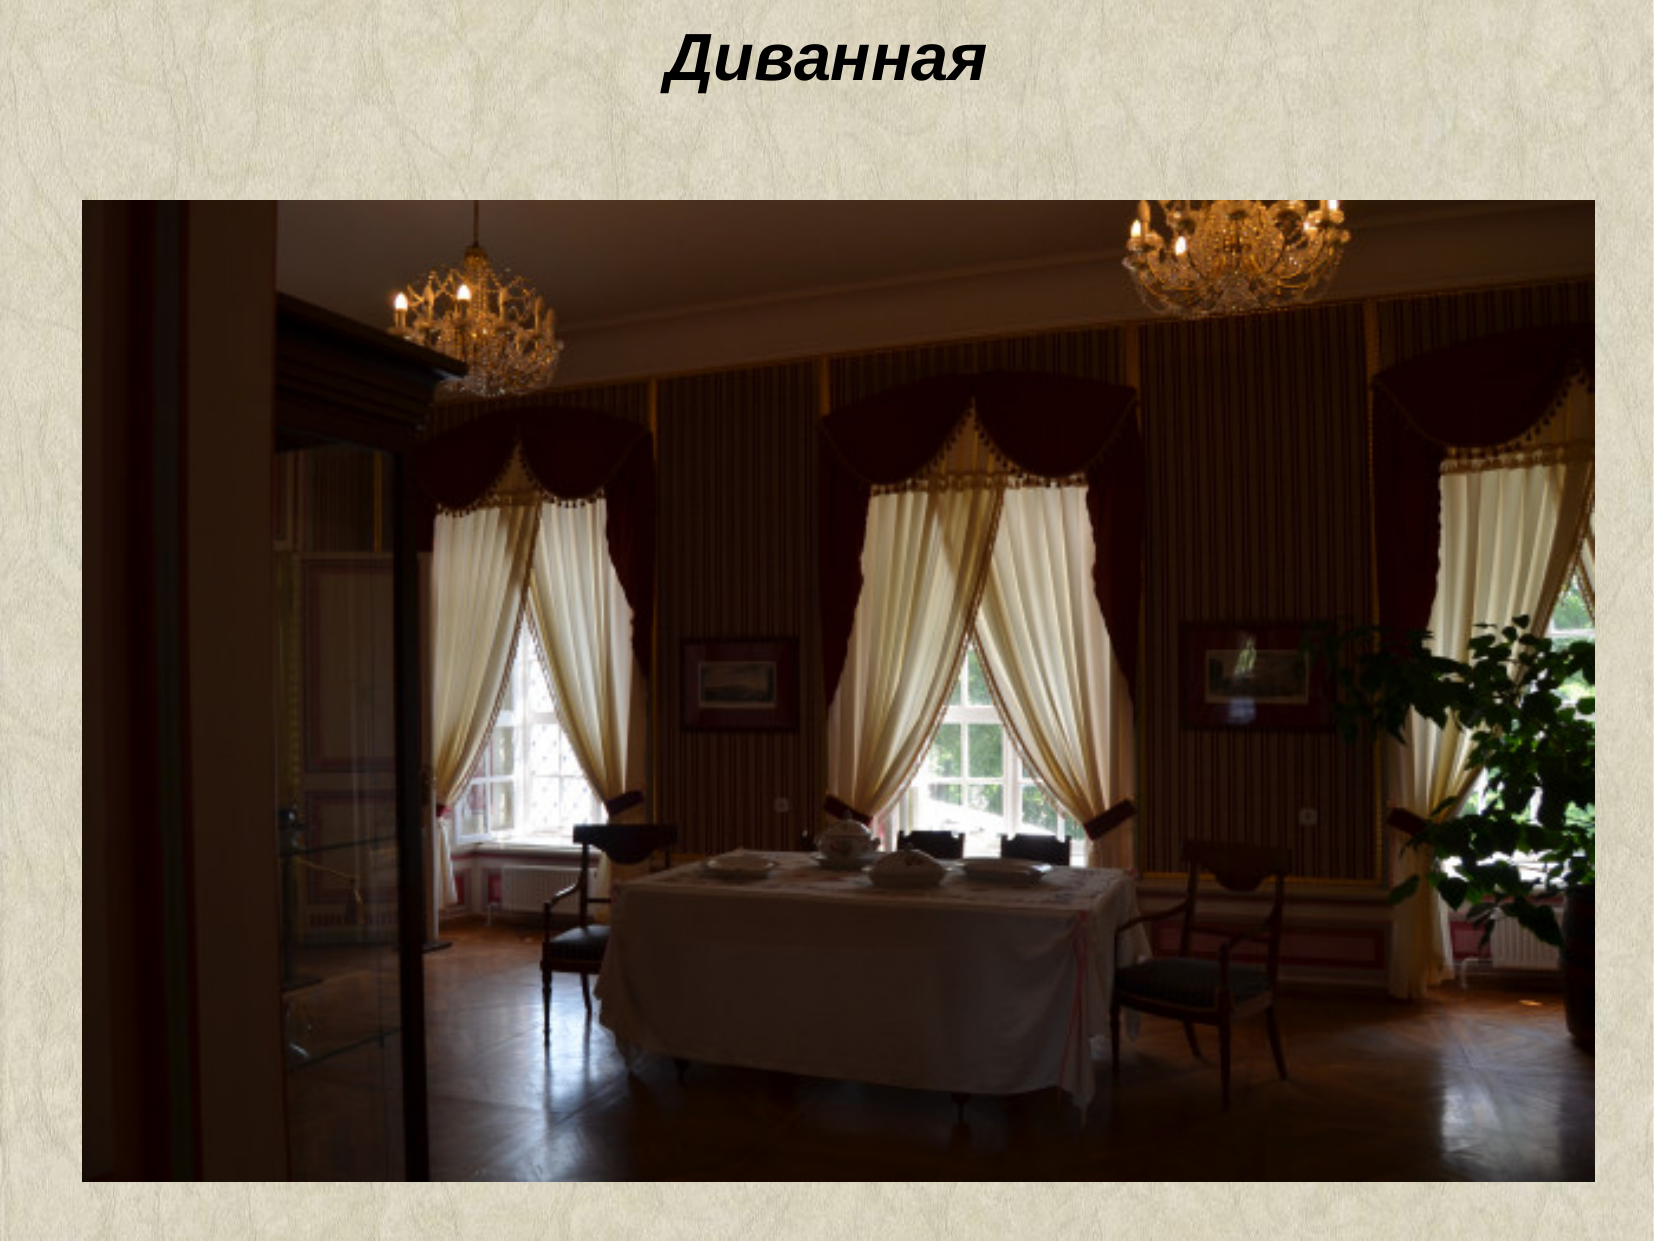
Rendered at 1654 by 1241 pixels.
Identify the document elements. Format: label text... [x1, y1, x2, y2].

title Диванная [82, 19, 1571, 95]
picture [0, 0, 1654, 1241]
